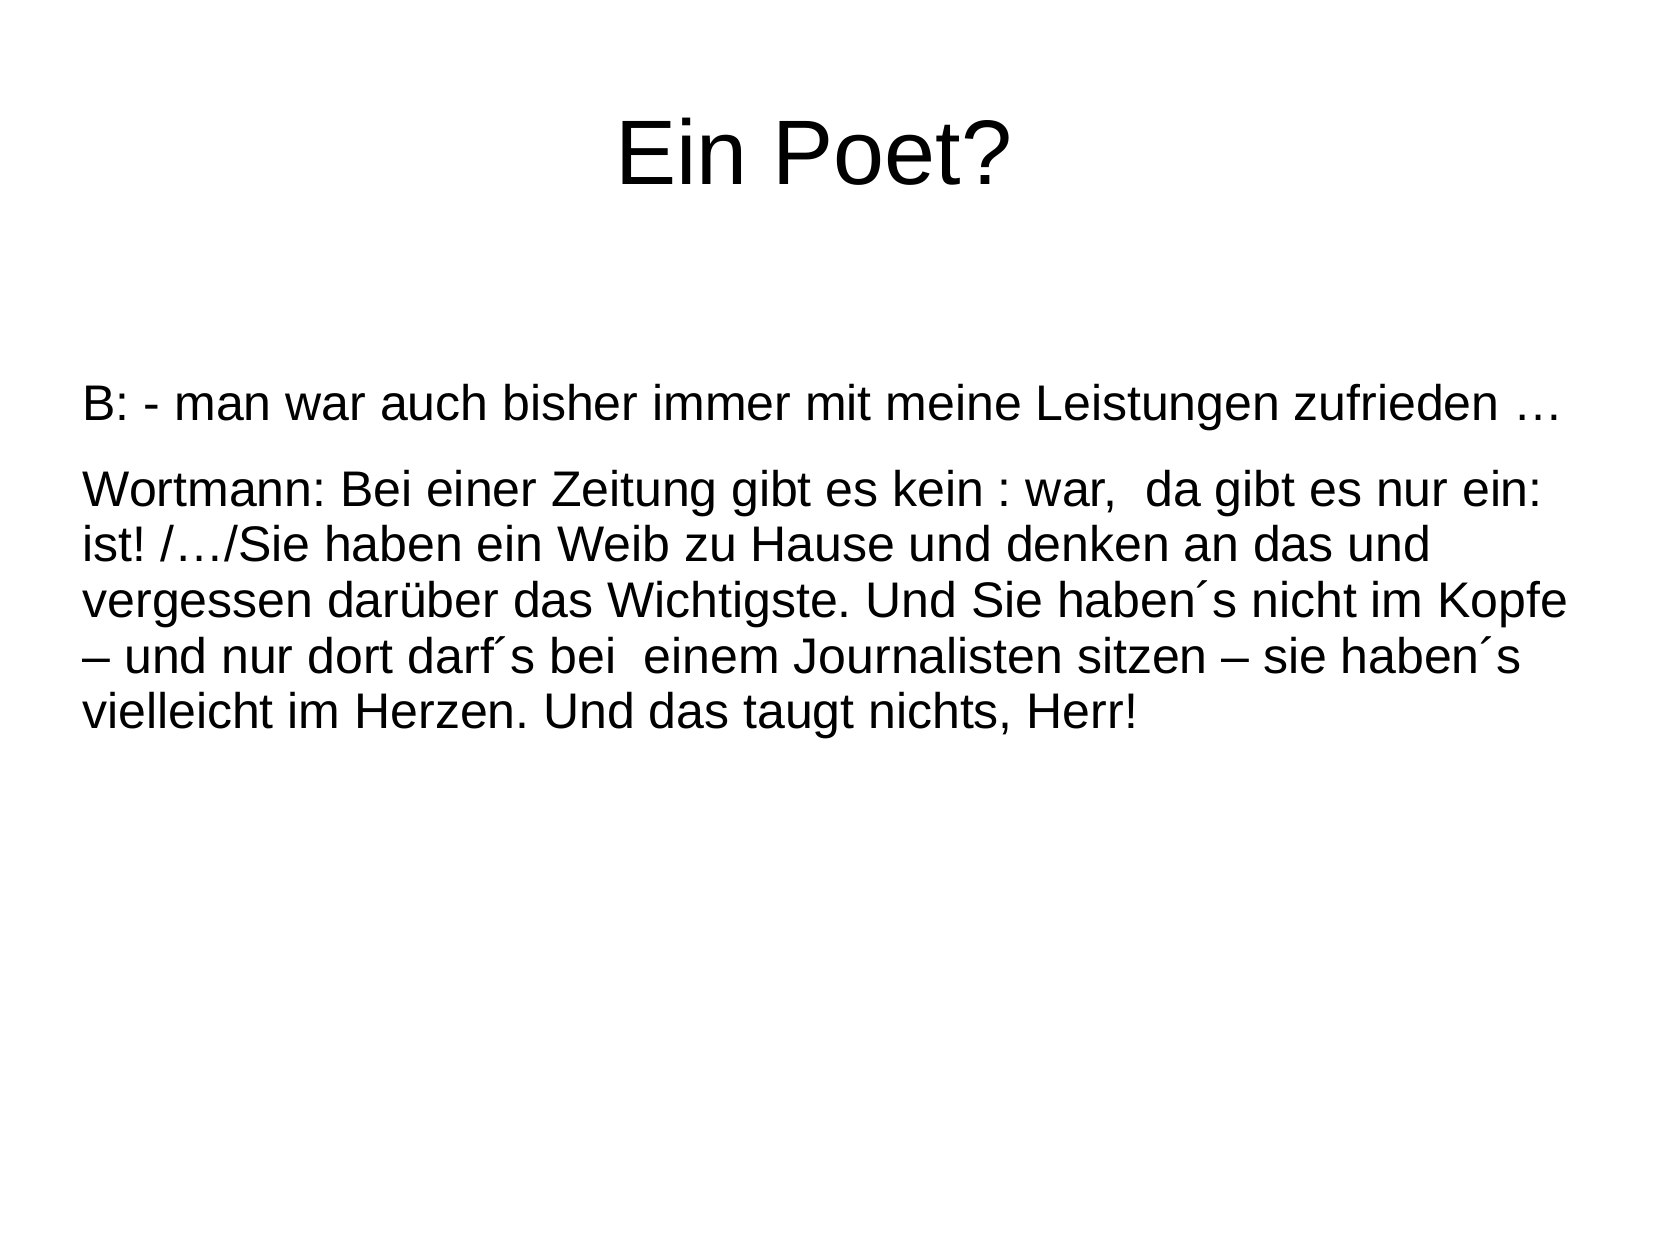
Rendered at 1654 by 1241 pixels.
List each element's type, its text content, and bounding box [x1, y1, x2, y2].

title Ein Poet? [82, 49, 1571, 257]
list B: - man war auch bisher immer mit meine Leistungen zufrieden … Wortmann: Bei einer Zeitung gibt es kein : war, da gibt es nur ein: ist! /…/Sie haben ein Weib zu Hause und denken an das und vergessen darüber das Wichtigste. Und Sie haben´s nicht im Kopfe – und nur dort darf´s bei einem Journalisten sitzen – sie haben´s vielleicht im Herzen. Und das taugt nichts, Herr! [82, 290, 1571, 1010]
